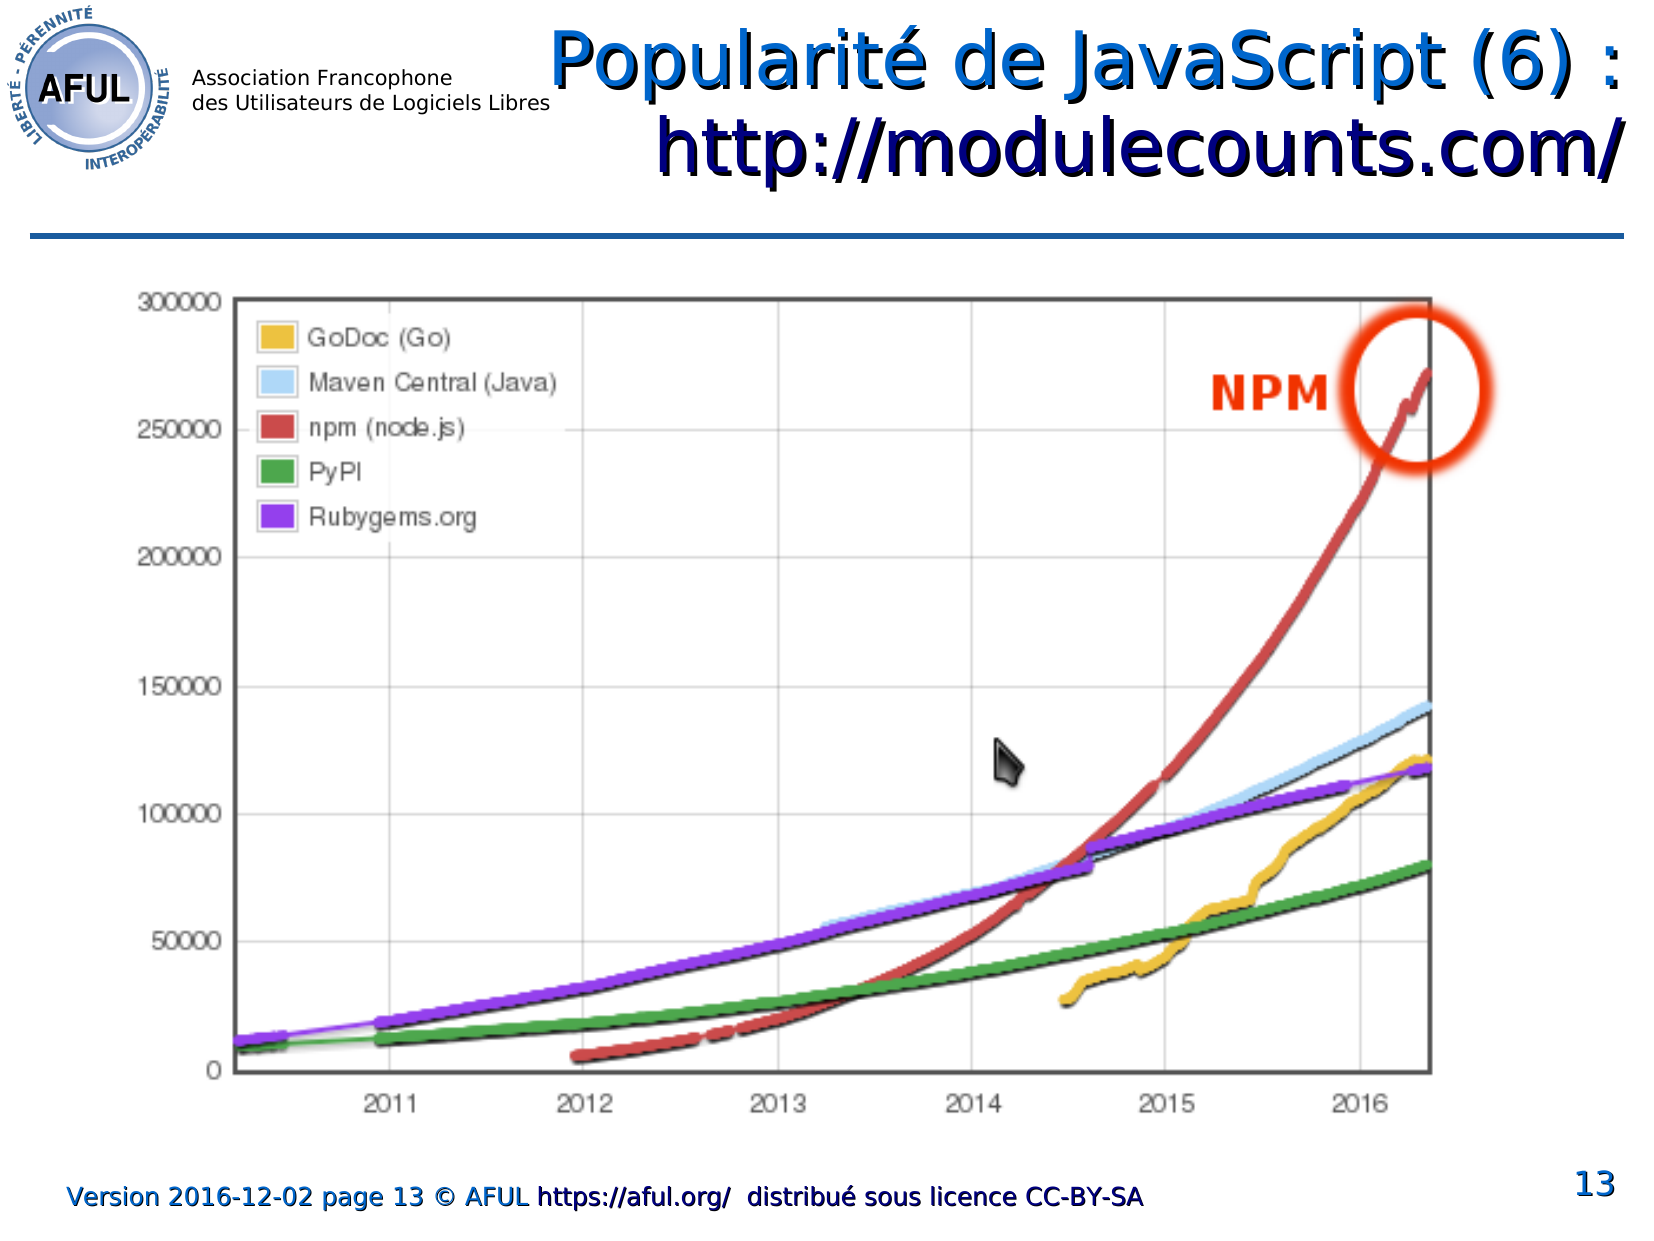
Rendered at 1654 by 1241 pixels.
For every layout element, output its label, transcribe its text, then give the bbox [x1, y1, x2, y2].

picture [118, 274, 1506, 1133]
picture [0, 0, 178, 178]
title Popularité de JavaScript (6) : http://modulecounts.com/ [501, 0, 1625, 207]
